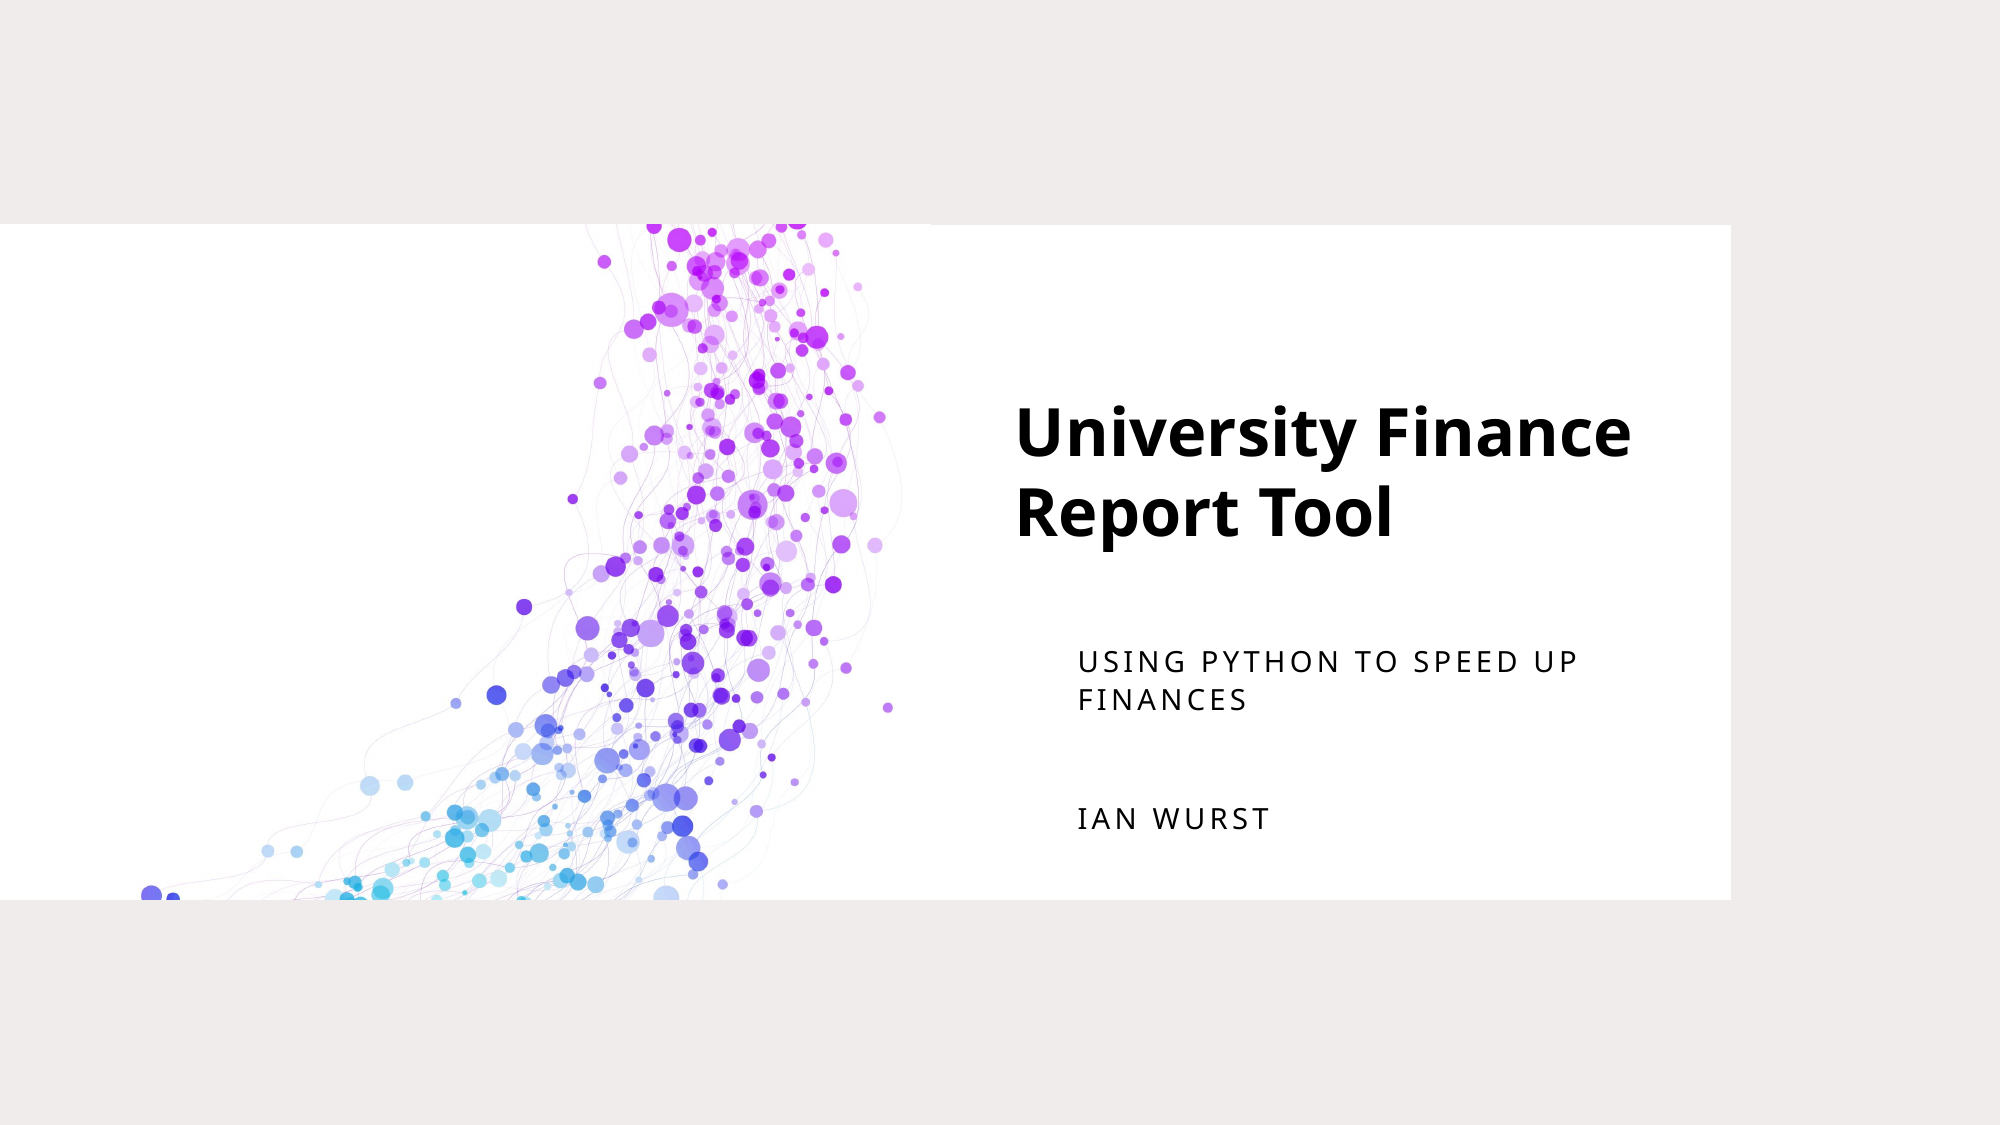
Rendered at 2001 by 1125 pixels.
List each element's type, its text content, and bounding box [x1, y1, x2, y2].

title University Finance Report Tool [999, 299, 1700, 558]
picture [0, 224, 932, 901]
subtitle Using Python to speed up Finances Ian Wurst [1062, 632, 1601, 863]
text_box [0, 0, 2000, 1125]
